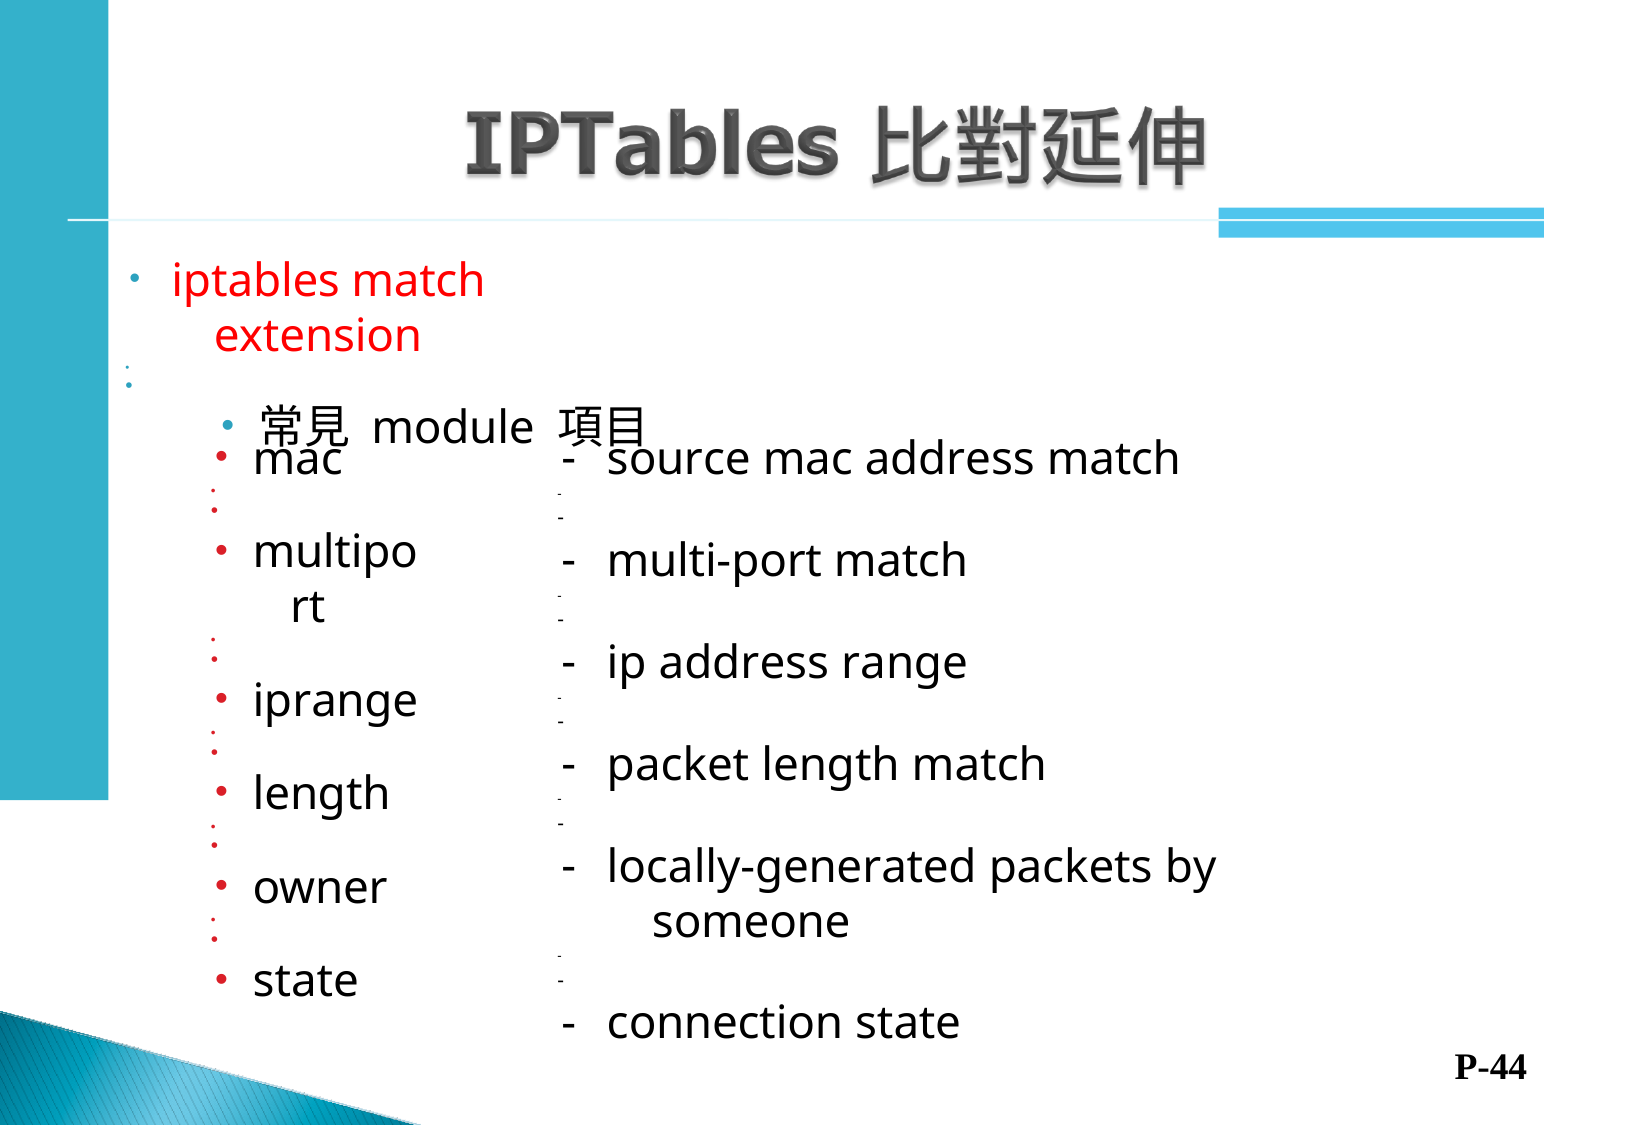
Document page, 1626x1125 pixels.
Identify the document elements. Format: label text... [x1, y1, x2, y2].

text_box mac multiport iprange length owner state [210, 428, 436, 933]
text_box P-16 [1452, 1042, 1532, 1090]
text_box [453, 81, 1218, 203]
text_box source mac address match multi-port match ip address range packet length match locally-generated packets by someone connection state [557, 428, 1378, 933]
text_box iptables match extension 常見 module 項目 [125, 250, 674, 396]
